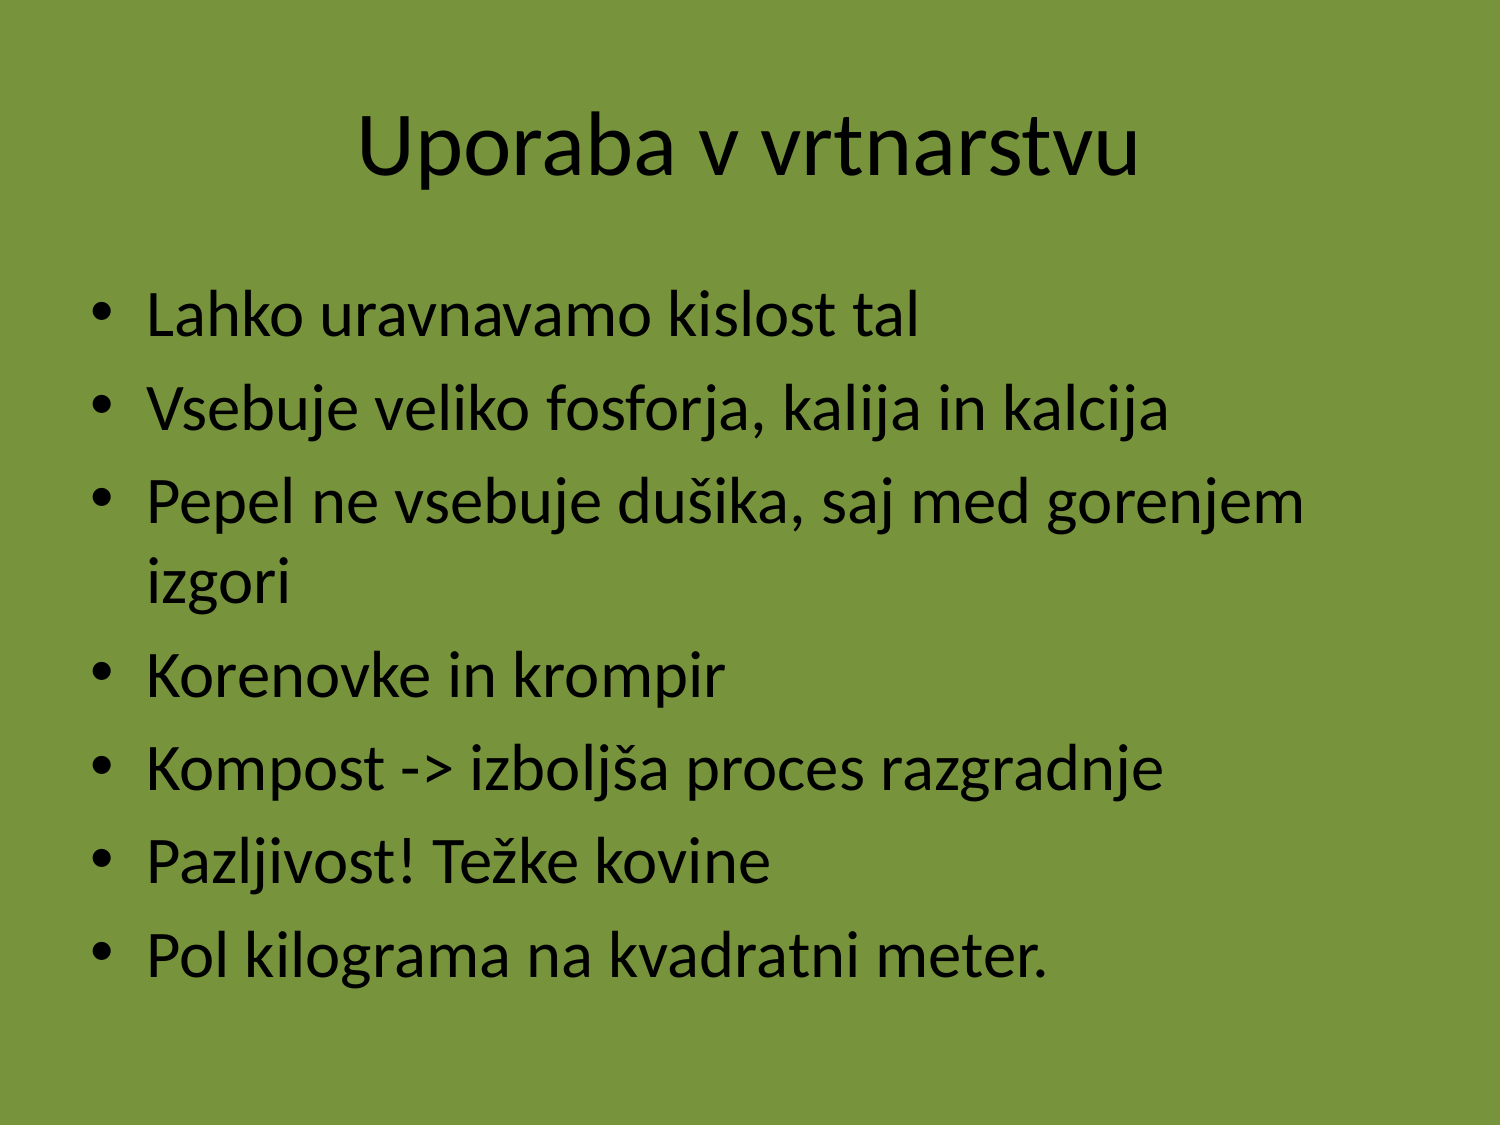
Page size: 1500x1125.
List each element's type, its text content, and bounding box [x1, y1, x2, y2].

list Lahko uravnavamo kislost tal Vsebuje veliko fosforja, kalija in kalcija Pepel ne vsebuje dušika, saj med gorenjem izgori Korenovke in krompir Kompost -> izboljša proces razgradnje Pazljivost! Težke kovine Pol kilograma na kvadratni meter. [75, 262, 1425, 1005]
title Uporaba v vrtnarstvu [75, 45, 1425, 233]
